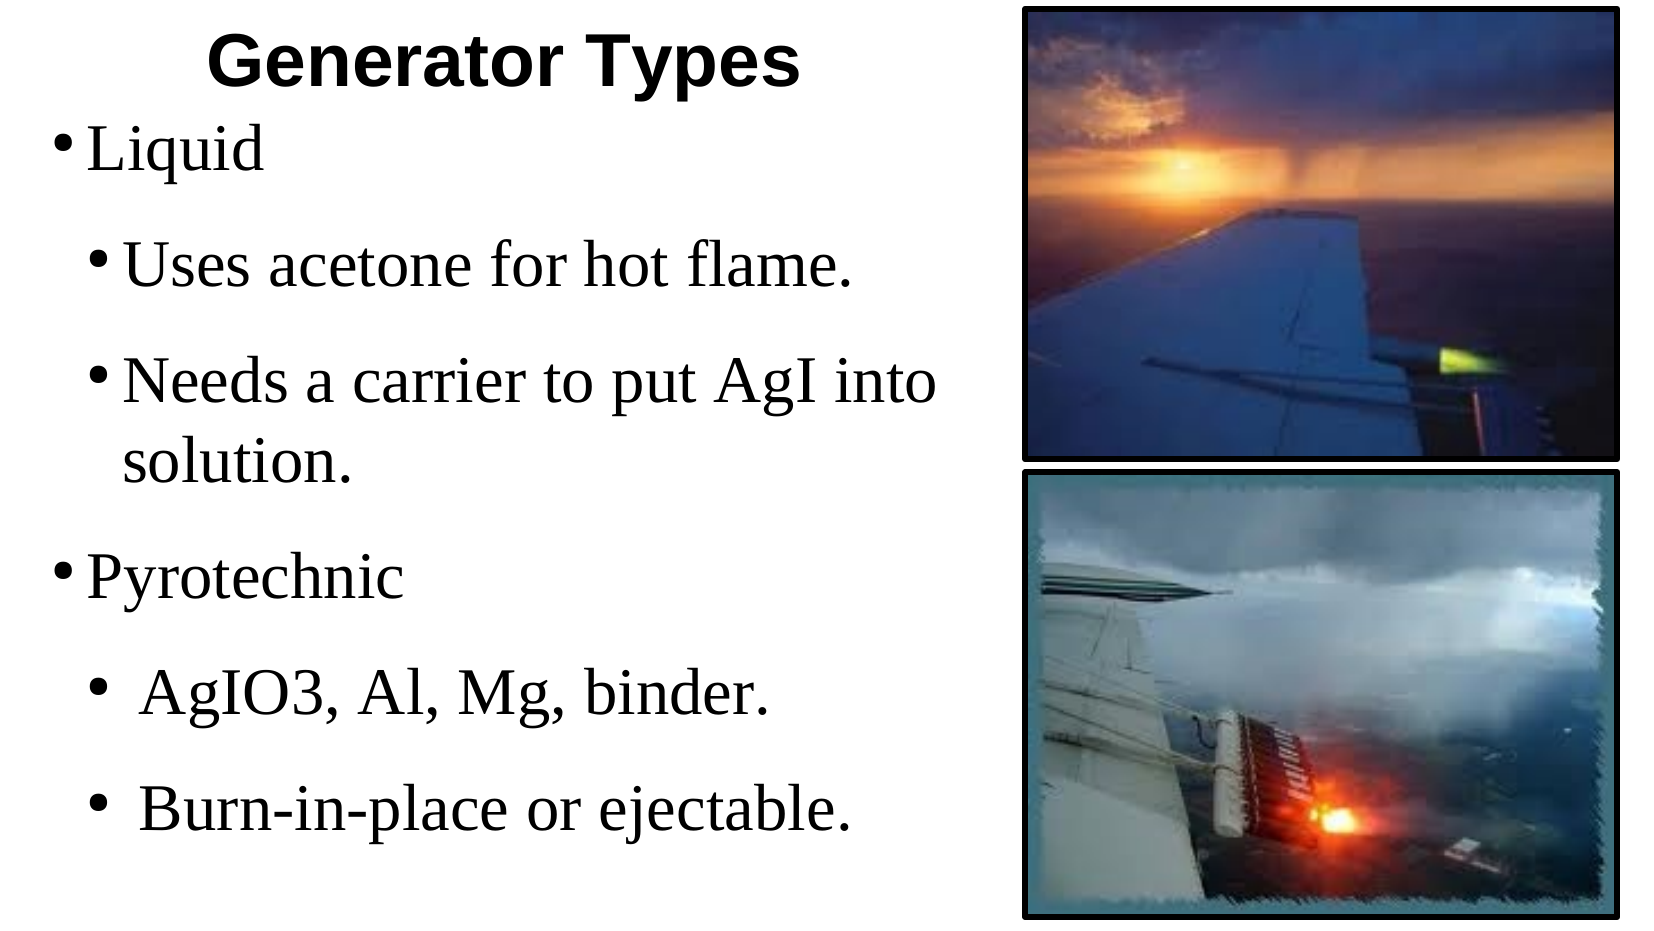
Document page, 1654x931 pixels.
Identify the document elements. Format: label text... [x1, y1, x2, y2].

picture [1028, 475, 1615, 915]
picture [1028, 11, 1615, 457]
title Generator Types [0, 5, 1013, 107]
text_box Liquid Uses acetone for hot flame. Needs a carrier to put AgI into solution. Pyrotechnic AgIO3, Al, Mg, binder. Burn-in-place or ejectable. [15, 96, 976, 852]
